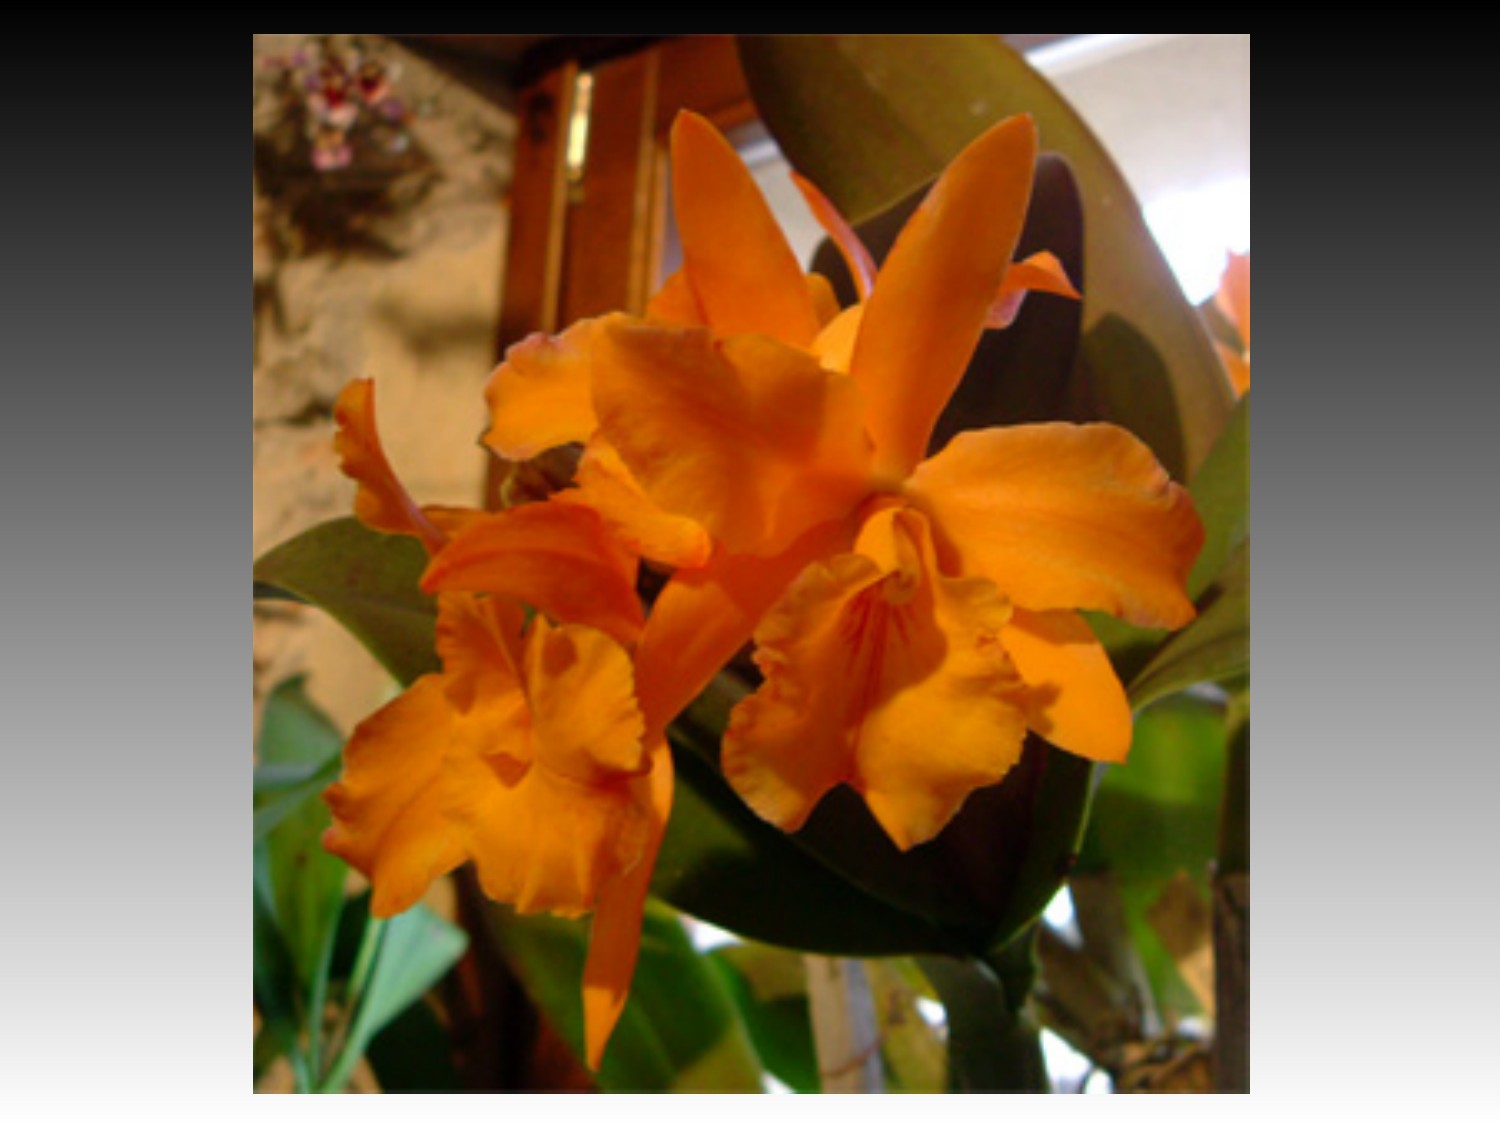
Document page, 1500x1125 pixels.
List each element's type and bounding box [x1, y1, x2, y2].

picture [253, 34, 1250, 1094]
